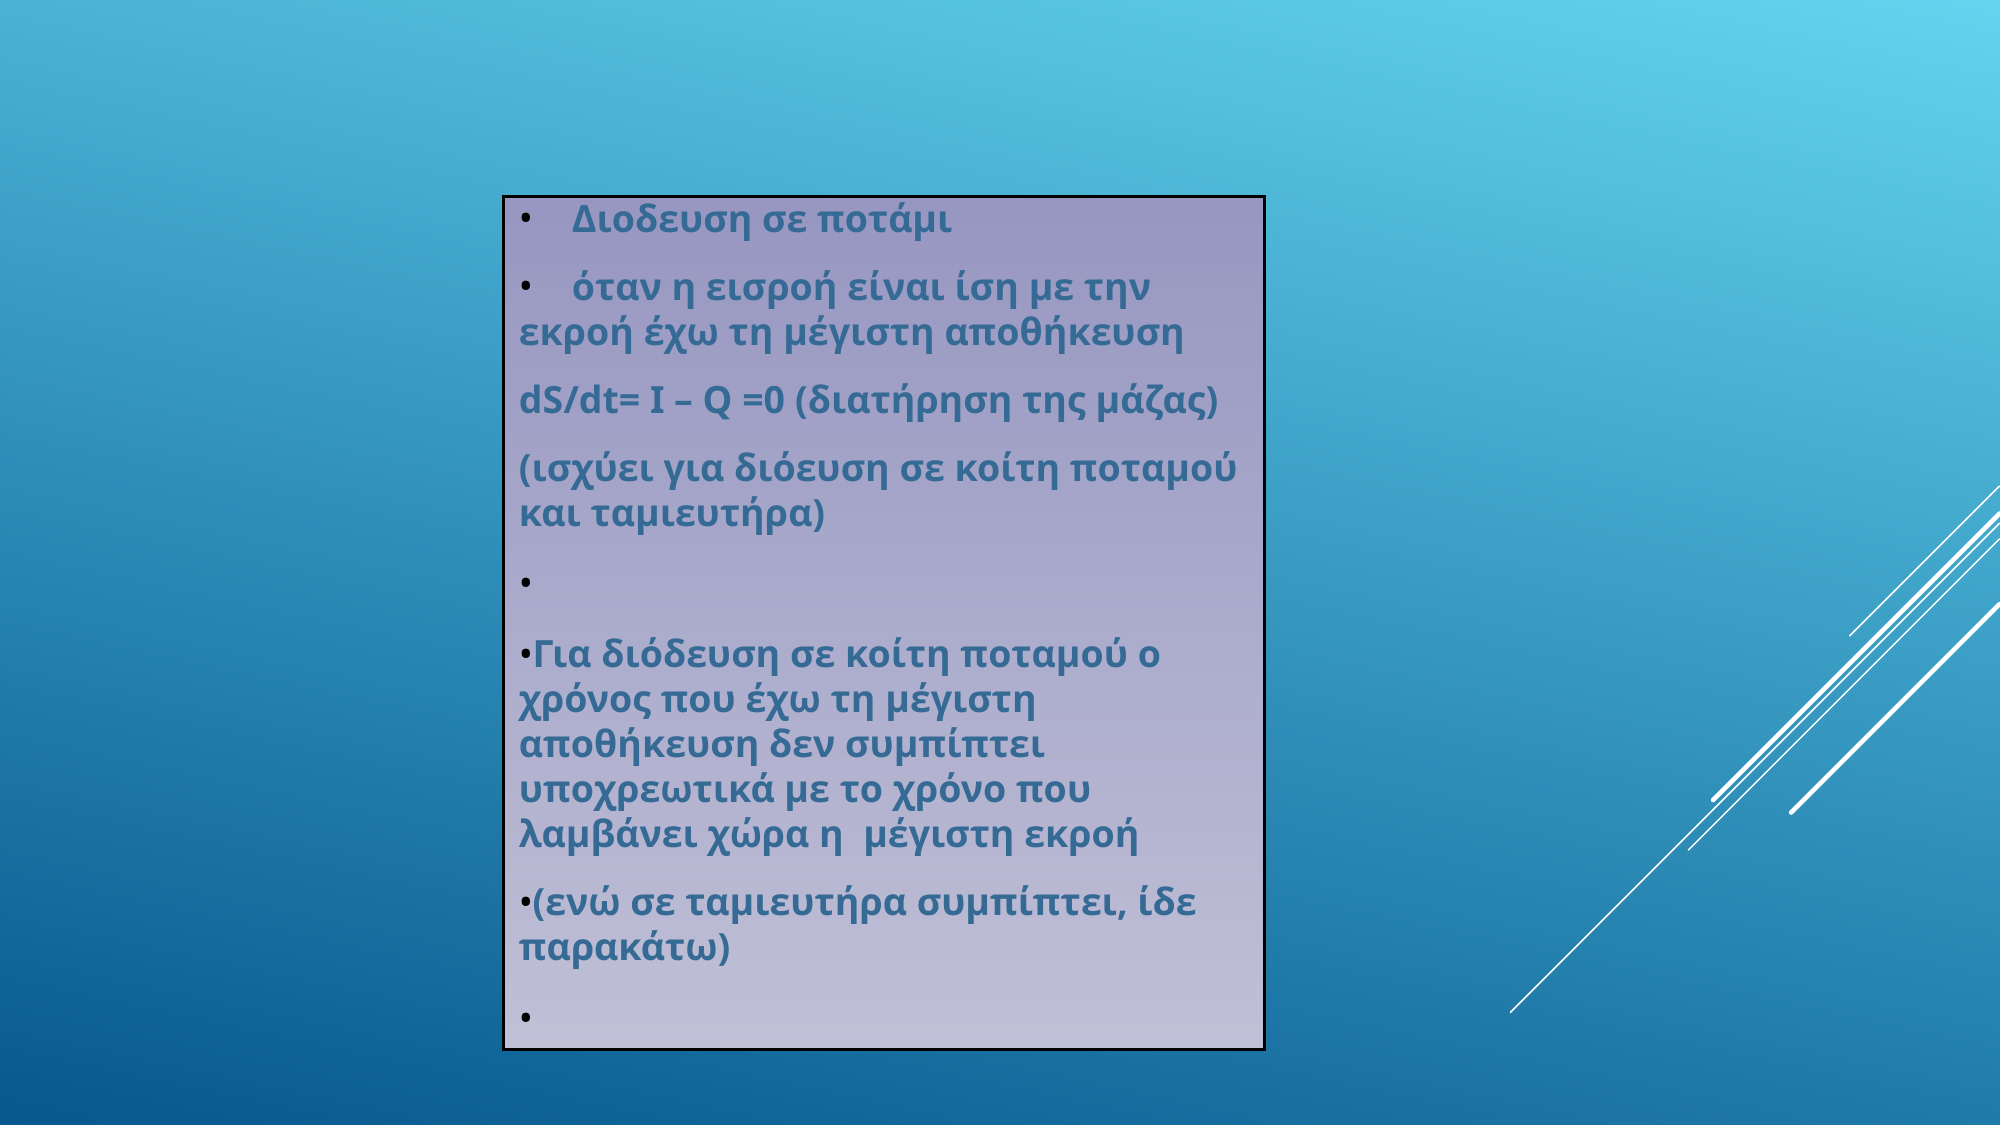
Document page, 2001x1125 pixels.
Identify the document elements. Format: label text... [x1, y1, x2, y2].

text_box Διοδευση σε ποτάμι όταν η εισροή είναι ίση με την εκροή έχω τη μέγιστη αποθήκευση dS/dt= I – Q =0 (διατήρηση της μάζας) (ισχύει για διόευση σε κοίτη ποταμού και ταμιευτήρα) Για διόδευση σε κοίτη ποταμού ο χρόνος που έχω τη μέγιστη αποθήκευση δεν συμπίπτει υποχρεωτικά με το χρόνο που λαμβάνει χώρα η μέγιστη εκροή (ενώ σε ταμιευτήρα συμπίπτει, ίδε παρακάτω) [503, 196, 1265, 998]
